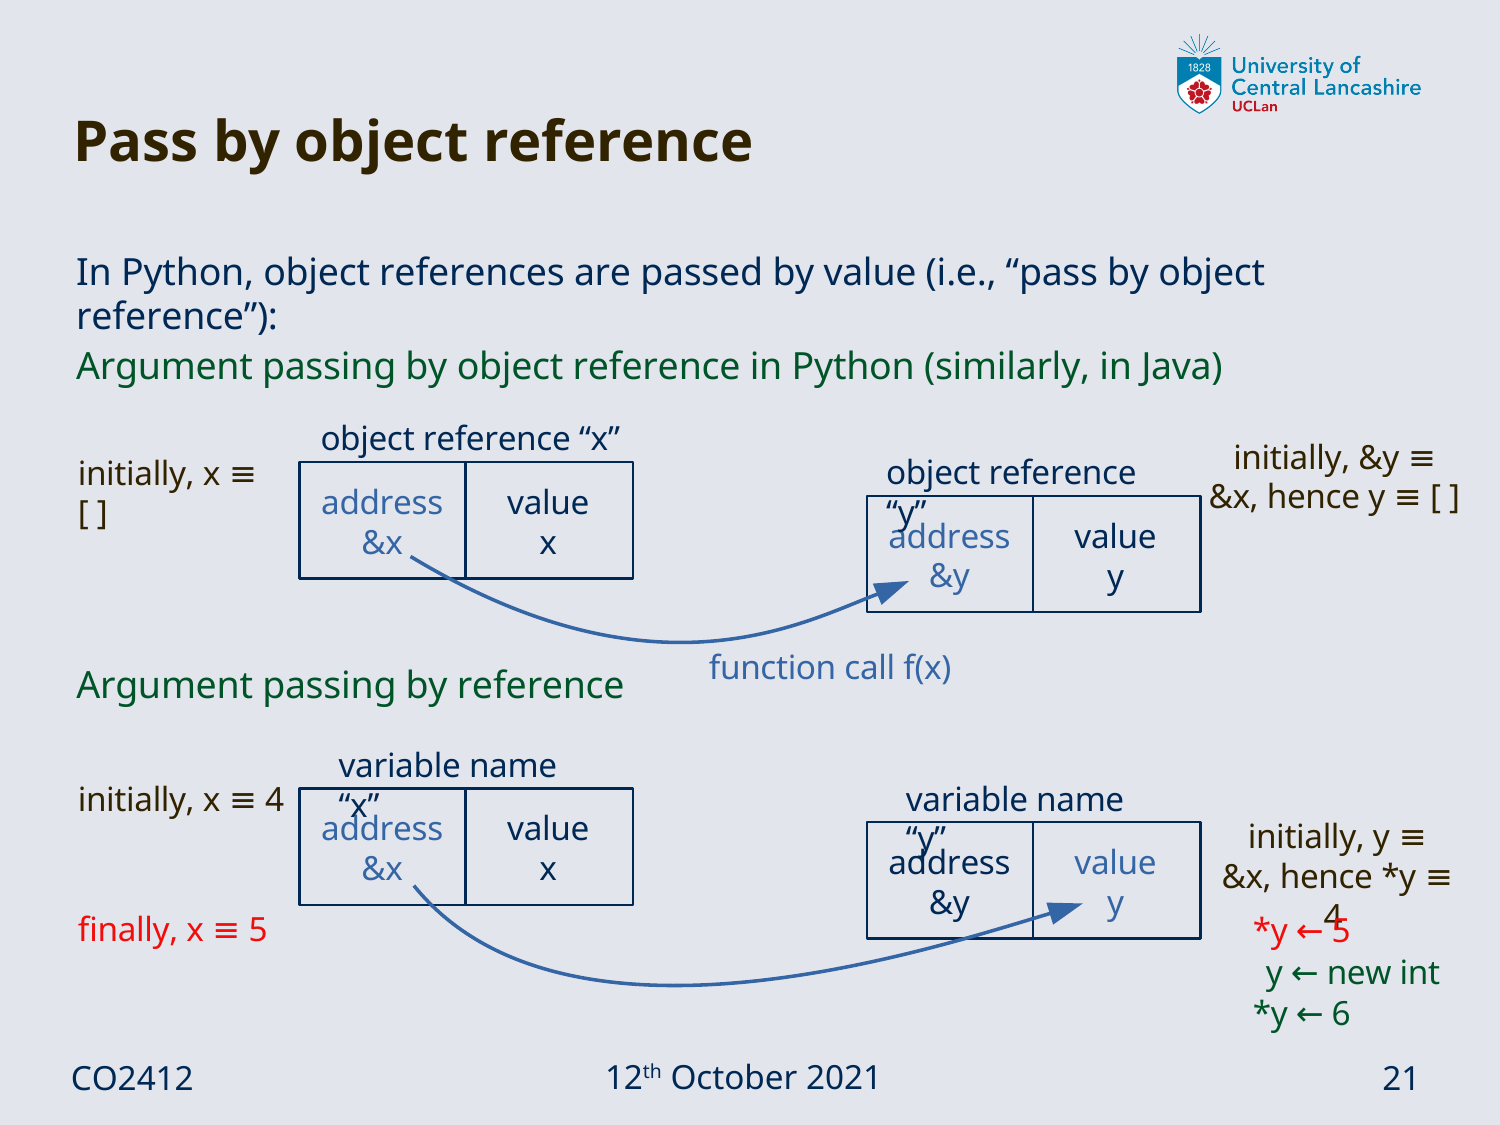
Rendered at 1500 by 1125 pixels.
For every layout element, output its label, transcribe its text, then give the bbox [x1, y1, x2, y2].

text_box In Python, object references are passed by value (i.e., “pass by object reference”): [59, 240, 1462, 300]
text_box *y ← 5 [1224, 902, 1389, 958]
text_box Argument passing by reference [59, 653, 1349, 714]
text_box initially, x ≡ [ ] [63, 444, 302, 500]
text_box function call f(x) [682, 638, 979, 694]
text_box value y [1050, 833, 1181, 929]
text_box value x [483, 473, 613, 569]
text_box initially, y ≡ &x, hence *y ≡ 4 [1206, 807, 1468, 903]
title Pass by object reference [58, 93, 1475, 186]
text_box Argument passing by object reference in Python (similarly, in Java) [59, 334, 1348, 395]
text_box initially, &y ≡ &x, hence y ≡ [ ] [1190, 428, 1479, 524]
text_box y ← new int [1247, 943, 1459, 999]
text_box *y ← 6 [1224, 985, 1389, 1040]
text_box value y [1050, 507, 1181, 603]
picture [1177, 34, 1421, 93]
text_box variable name “x” [323, 736, 614, 792]
text_box variable name “y” [891, 770, 1182, 826]
text_box address &y [872, 507, 1027, 603]
text_box object reference “y” [871, 443, 1199, 499]
text_box finally, x ≡ 5 [63, 900, 302, 956]
text_box address &y [872, 833, 1027, 929]
text_box value x [483, 800, 613, 895]
text_box address &x [304, 473, 460, 569]
text_box address &x [304, 799, 460, 895]
text_box initially, x ≡ 4 [63, 770, 302, 826]
text_box object reference “x” [305, 410, 640, 465]
